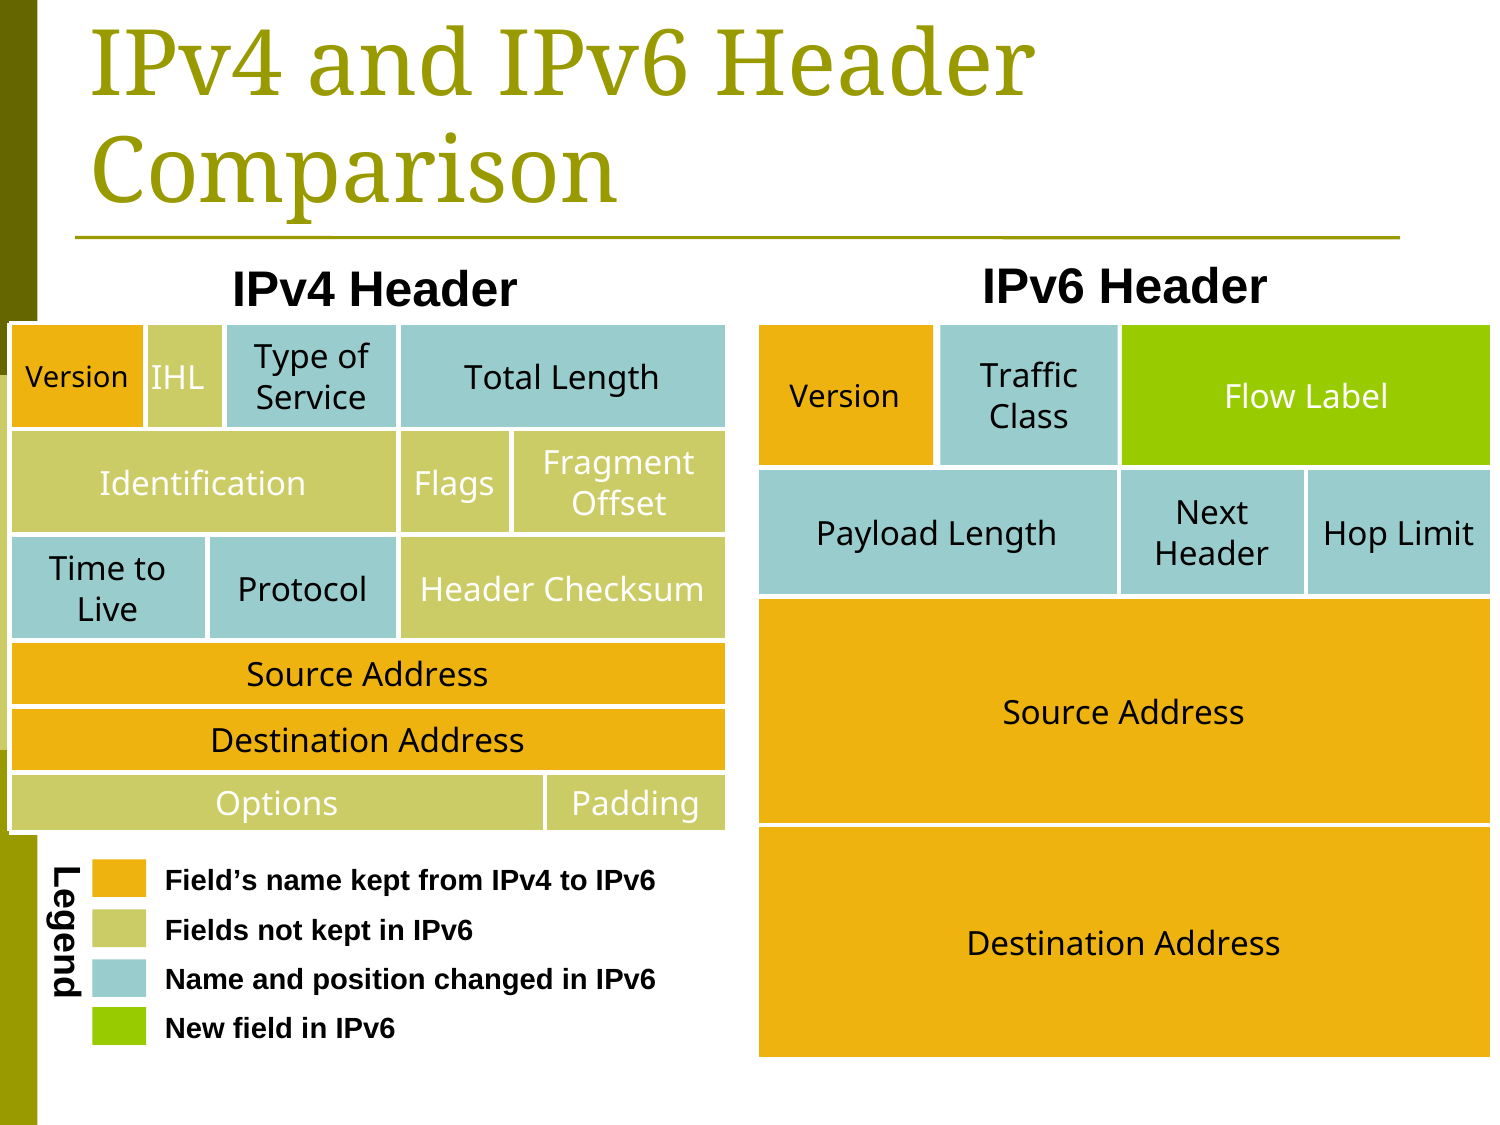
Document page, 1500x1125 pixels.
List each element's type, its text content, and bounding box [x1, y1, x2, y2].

text_box IHL [148, 325, 222, 427]
text_box Flags [401, 431, 509, 532]
text_box [92, 859, 147, 897]
text_box Fragment Offset [514, 431, 725, 532]
text_box Field’s name kept from IPv4 to IPv6 Fields not kept in IPv6 Name and position changed in IPv6 New field in IPv6 [129, 854, 693, 1052]
text_box Padding [547, 775, 725, 830]
text_box Total Length [401, 325, 725, 427]
text_box Header Checksum [401, 537, 725, 638]
text_box [92, 959, 147, 997]
text_box Flow Label [1121, 325, 1490, 465]
text_box IPv4 Header [0, 252, 751, 324]
text_box Payload Length [759, 470, 1117, 594]
title IPv4 and IPv6 Header Comparison [75, 0, 1426, 233]
text_box Version [759, 325, 934, 465]
text_box [92, 909, 147, 948]
text_box Identification [12, 431, 396, 532]
text_box Hop Limit [1308, 470, 1490, 594]
text_box Source Address [12, 643, 725, 704]
text_box Type of Service [227, 325, 396, 427]
text_box Options [12, 775, 543, 830]
text_box Next Header [1121, 470, 1304, 594]
text_box Destination Address [12, 709, 725, 770]
text_box Time to Live [12, 537, 205, 638]
text_box IPv6 Header [750, 249, 1500, 322]
text_box Version [12, 325, 143, 427]
text_box Source Address [759, 599, 1490, 823]
text_box Protocol [210, 537, 396, 638]
text_box Traffic Class [940, 325, 1118, 465]
text_box Legend [29, 835, 99, 1036]
text_box Destination Address [759, 827, 1490, 1057]
text_box [92, 1007, 147, 1045]
